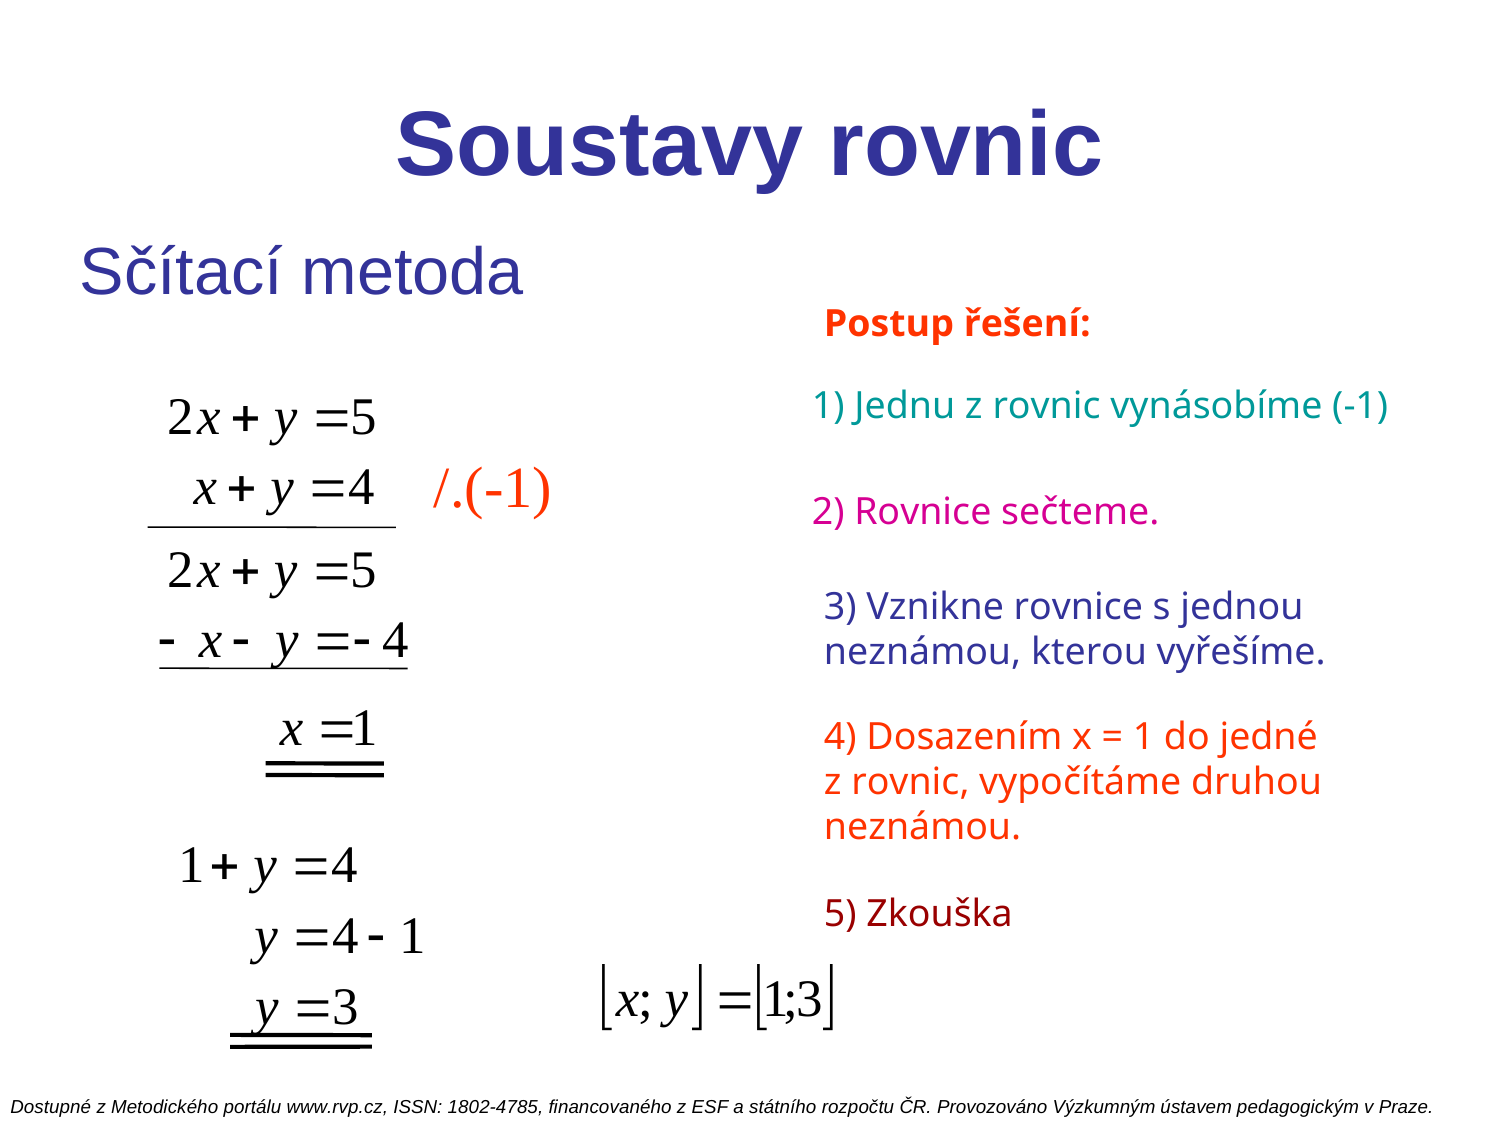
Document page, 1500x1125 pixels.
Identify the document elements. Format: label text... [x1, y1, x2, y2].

title Soustavy rovnic [75, 45, 1426, 233]
text_box 3) Vznikne rovnice s jednou neznámou, kterou vyřešíme. [809, 574, 1347, 680]
chart [592, 964, 845, 1039]
text_box Sčítací metoda [64, 219, 1117, 316]
text_box /.(-1) [419, 441, 609, 528]
text_box 5) Zkouška [809, 881, 1347, 942]
chart [242, 1038, 366, 1044]
chart [176, 834, 431, 1033]
text_box 2) Rovnice sečteme. [797, 479, 1335, 541]
text_box [159, 385, 385, 526]
chart [183, 456, 386, 528]
text_box 1) Jednu z rovnic vynásobíme (-1) [797, 373, 1447, 434]
text_box 4) Dosazením x = 1 do jedné z rovnic, vypočítáme druhou neznámou. [809, 704, 1412, 855]
chart [150, 538, 420, 680]
text_box Dostupné z Metodického portálu www.rvp.cz, ISSN: 1802-4785, financovaného z ESF a státního rozpočtu ČR. Provozováno Výzkumným ústavem pedagogickým v Praze. [0, 1087, 1448, 1125]
text_box Postup řešení: [809, 290, 1341, 352]
chart [269, 696, 384, 759]
text_box [159, 528, 385, 536]
